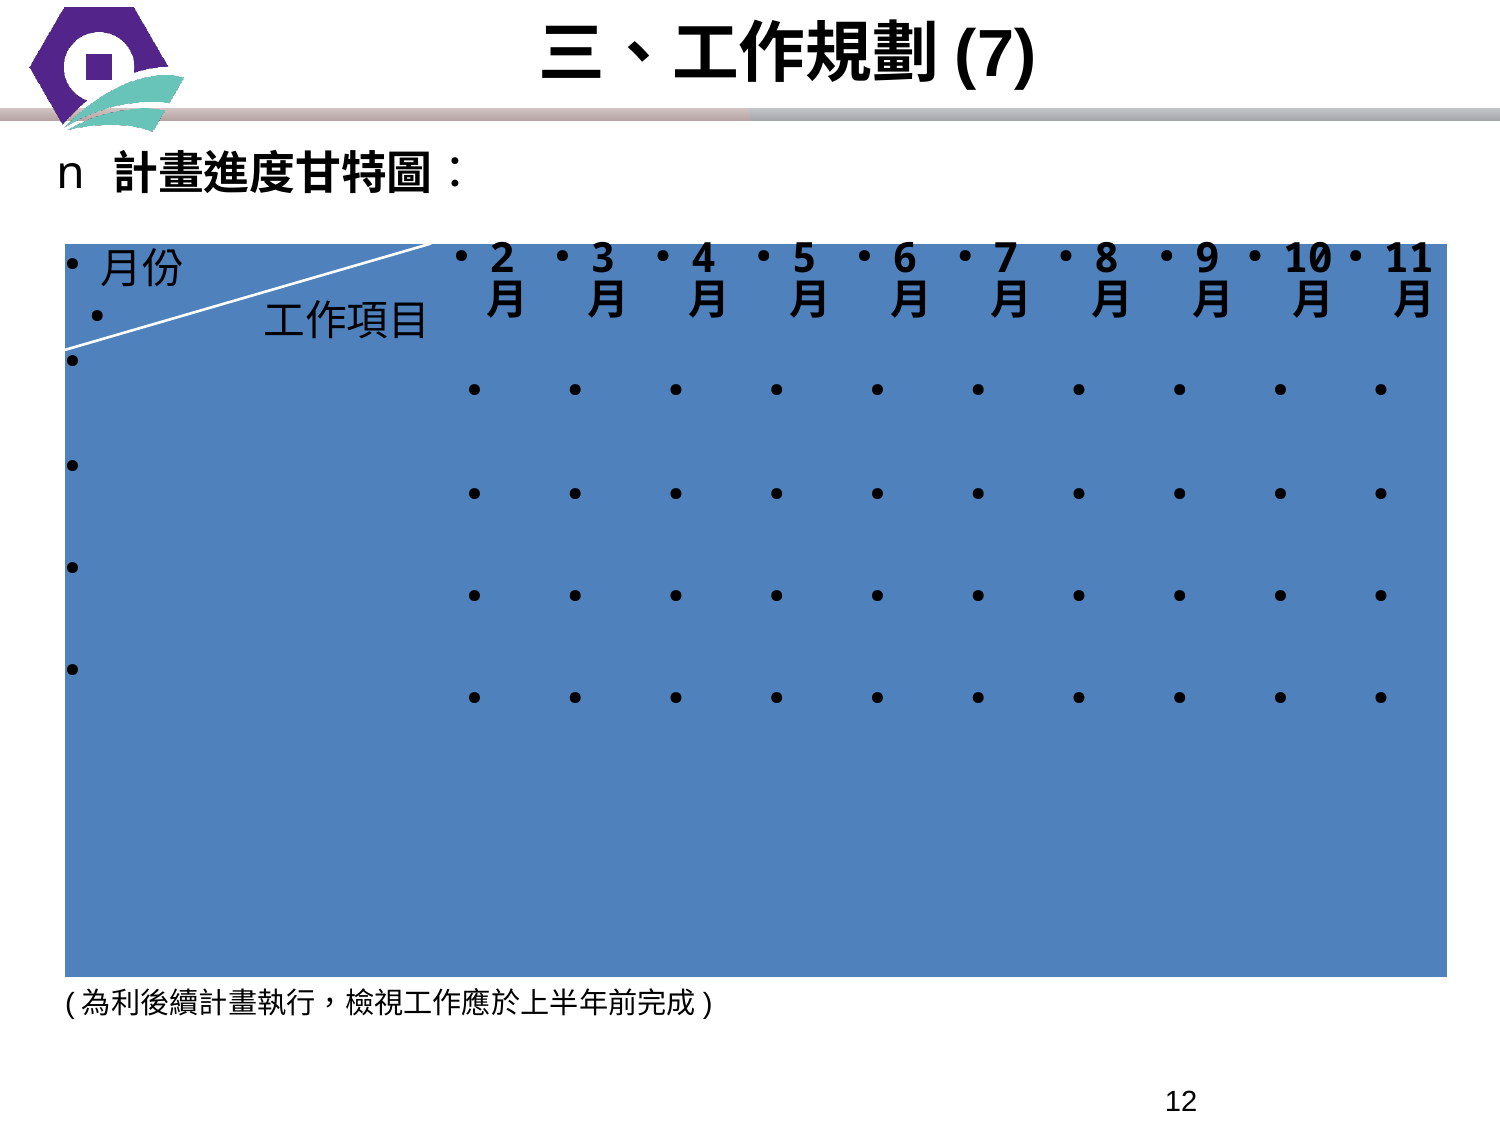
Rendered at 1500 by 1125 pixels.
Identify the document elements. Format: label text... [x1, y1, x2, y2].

table_header 5月 [742, 244, 843, 362]
table_cell [843, 362, 943, 466]
table_header 8月 [1044, 244, 1145, 362]
table_cell [1346, 875, 1447, 977]
table_cell [440, 569, 540, 671]
table_cell [540, 773, 641, 875]
table_header 6月 [901, 258, 909, 267]
table_cell [641, 773, 742, 875]
table_cell [1044, 362, 1145, 466]
table_cell [742, 466, 843, 569]
table_cell [943, 466, 1044, 569]
table_cell [843, 569, 943, 671]
table_cell [1145, 569, 1246, 671]
table_cell [641, 466, 742, 569]
table_cell [1145, 875, 1246, 977]
table_cell [641, 362, 742, 466]
table_cell [440, 773, 540, 875]
table_cell [65, 671, 440, 773]
table_cell [540, 362, 641, 466]
table_cell [1246, 569, 1346, 671]
table_header 6月 [843, 244, 943, 362]
table_header 月份 工作項目 [65, 244, 421, 348]
table_header 10月 [1246, 244, 1346, 362]
table_cell [1044, 466, 1145, 569]
table_cell [1044, 875, 1145, 977]
table_header 7月 [943, 244, 1044, 362]
table_cell [1246, 875, 1346, 977]
table_cell [943, 875, 1044, 977]
table_cell [440, 362, 540, 466]
table_header 8月 [1103, 247, 1110, 254]
table_cell [742, 671, 843, 773]
table_cell [943, 569, 1044, 671]
text_box (為利後續計畫執行，檢視工作應於上半年前完成) [50, 977, 802, 1028]
table_cell [65, 875, 440, 977]
table_header 9月 [1145, 244, 1246, 362]
table_header 4月 [641, 244, 742, 362]
table_header 4月 [699, 250, 705, 261]
table_cell [1145, 362, 1246, 466]
table_cell [1346, 671, 1447, 773]
table_cell [1044, 569, 1145, 671]
table_cell [943, 773, 1044, 875]
table_cell [540, 875, 641, 977]
table_cell [65, 466, 440, 569]
table_cell [843, 773, 943, 875]
table_cell [843, 875, 943, 977]
table_cell [65, 773, 440, 875]
table_header 8月 [1102, 259, 1111, 268]
table_cell [65, 362, 440, 466]
table_cell [943, 671, 1044, 773]
table_cell [1346, 466, 1447, 569]
table_header 9月 [1202, 247, 1210, 257]
table_header 10月 [1317, 254, 1324, 268]
table_cell [742, 773, 843, 875]
table_cell [641, 671, 742, 773]
table_cell [65, 569, 440, 671]
table_cell [843, 466, 943, 569]
table_cell [540, 569, 641, 671]
table_cell [1346, 362, 1447, 466]
text_box 計畫進度甘特圖： [41, 136, 1500, 206]
table_cell [540, 671, 641, 773]
table_cell [1246, 362, 1346, 466]
table_cell [1145, 466, 1246, 569]
table_cell [742, 362, 843, 466]
table_cell [843, 671, 943, 773]
table_cell [1346, 773, 1447, 875]
table_cell [742, 569, 843, 671]
table_cell [641, 875, 742, 977]
table_cell [1145, 773, 1246, 875]
table_header 11月 [1346, 244, 1447, 362]
table_cell [440, 671, 540, 773]
table_header 2月 [440, 244, 540, 362]
table_cell [742, 875, 843, 977]
table_cell [1145, 671, 1246, 773]
table_header 10月 [1315, 247, 1322, 259]
table_cell [440, 875, 540, 977]
text_box 三、工作規劃(7) [0, 19, 1500, 97]
table_cell [1246, 773, 1346, 875]
table_cell [540, 466, 641, 569]
table_cell [1044, 773, 1145, 875]
table_cell [641, 569, 742, 671]
table_cell [1044, 671, 1145, 773]
table_cell [440, 466, 540, 569]
table_header 月份 工作項目 [65, 244, 440, 362]
table_cell [1246, 671, 1346, 773]
table_cell [1346, 569, 1447, 671]
table_header 3月 [540, 244, 641, 362]
table_cell [943, 362, 1044, 466]
table_cell [1246, 466, 1346, 569]
